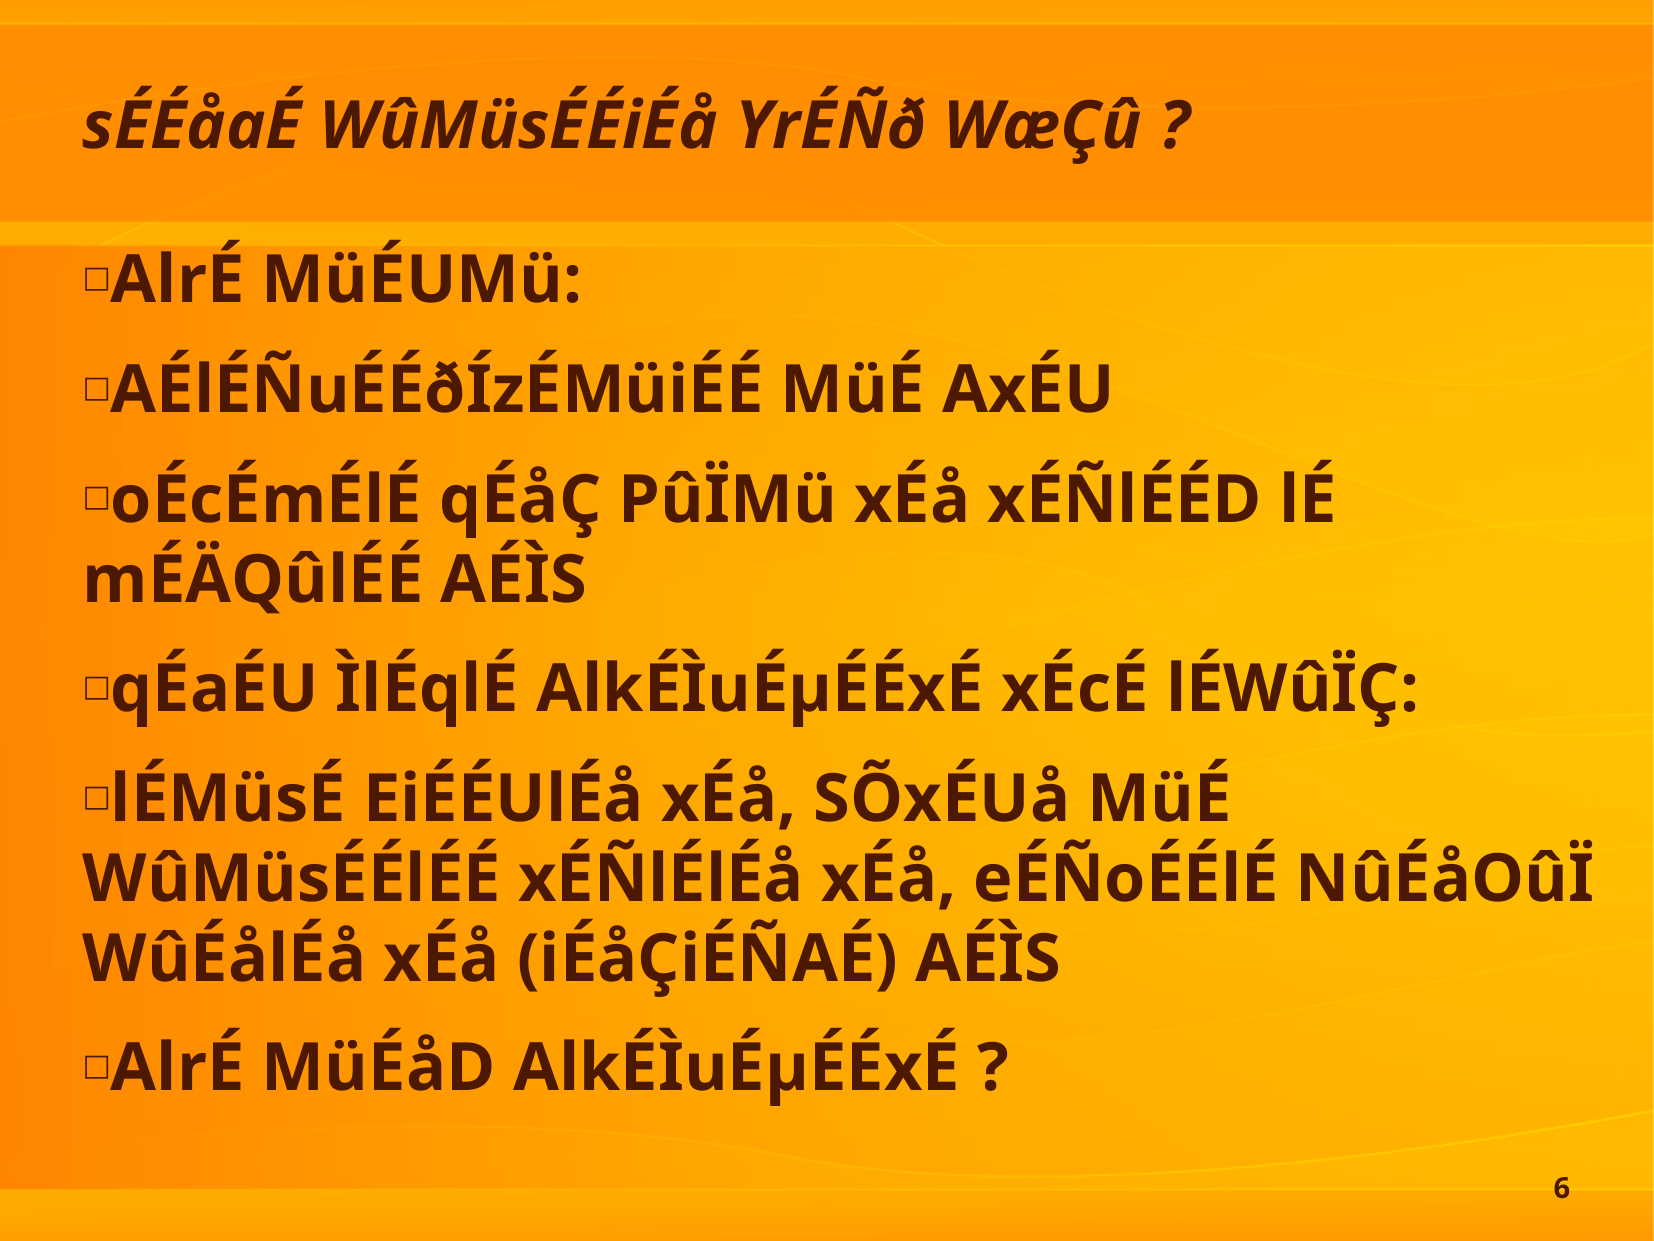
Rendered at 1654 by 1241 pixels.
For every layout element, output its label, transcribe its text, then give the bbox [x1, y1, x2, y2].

list AlrÉ MüÉUMü: AÉlÉÑuÉÉðÍzÉMüiÉÉ MüÉ AxÉU oÉcÉmÉlÉ qÉåÇ PûÏMü xÉå xÉÑlÉÉD lÉ mÉÄQûlÉÉ AÉÌS qÉaÉU ÌlÉqlÉ AlkÉÌuÉµÉÉxÉ xÉcÉ lÉWûÏÇ: lÉMüsÉ EiÉÉUlÉå xÉå, SÕxÉUå MüÉ WûMüsÉÉlÉÉ xÉÑlÉlÉå xÉå, eÉÑoÉÉlÉ NûÉåOûÏ WûÉålÉå xÉå (iÉåÇiÉÑAÉ) AÉÌS AlrÉ MüÉåD AlkÉÌuÉµÉÉxÉ ? [82, 236, 1654, 1241]
title sÉÉåaÉ WûMüsÉÉiÉå YrÉÑð WæÇû ? [23, 8, 1625, 237]
